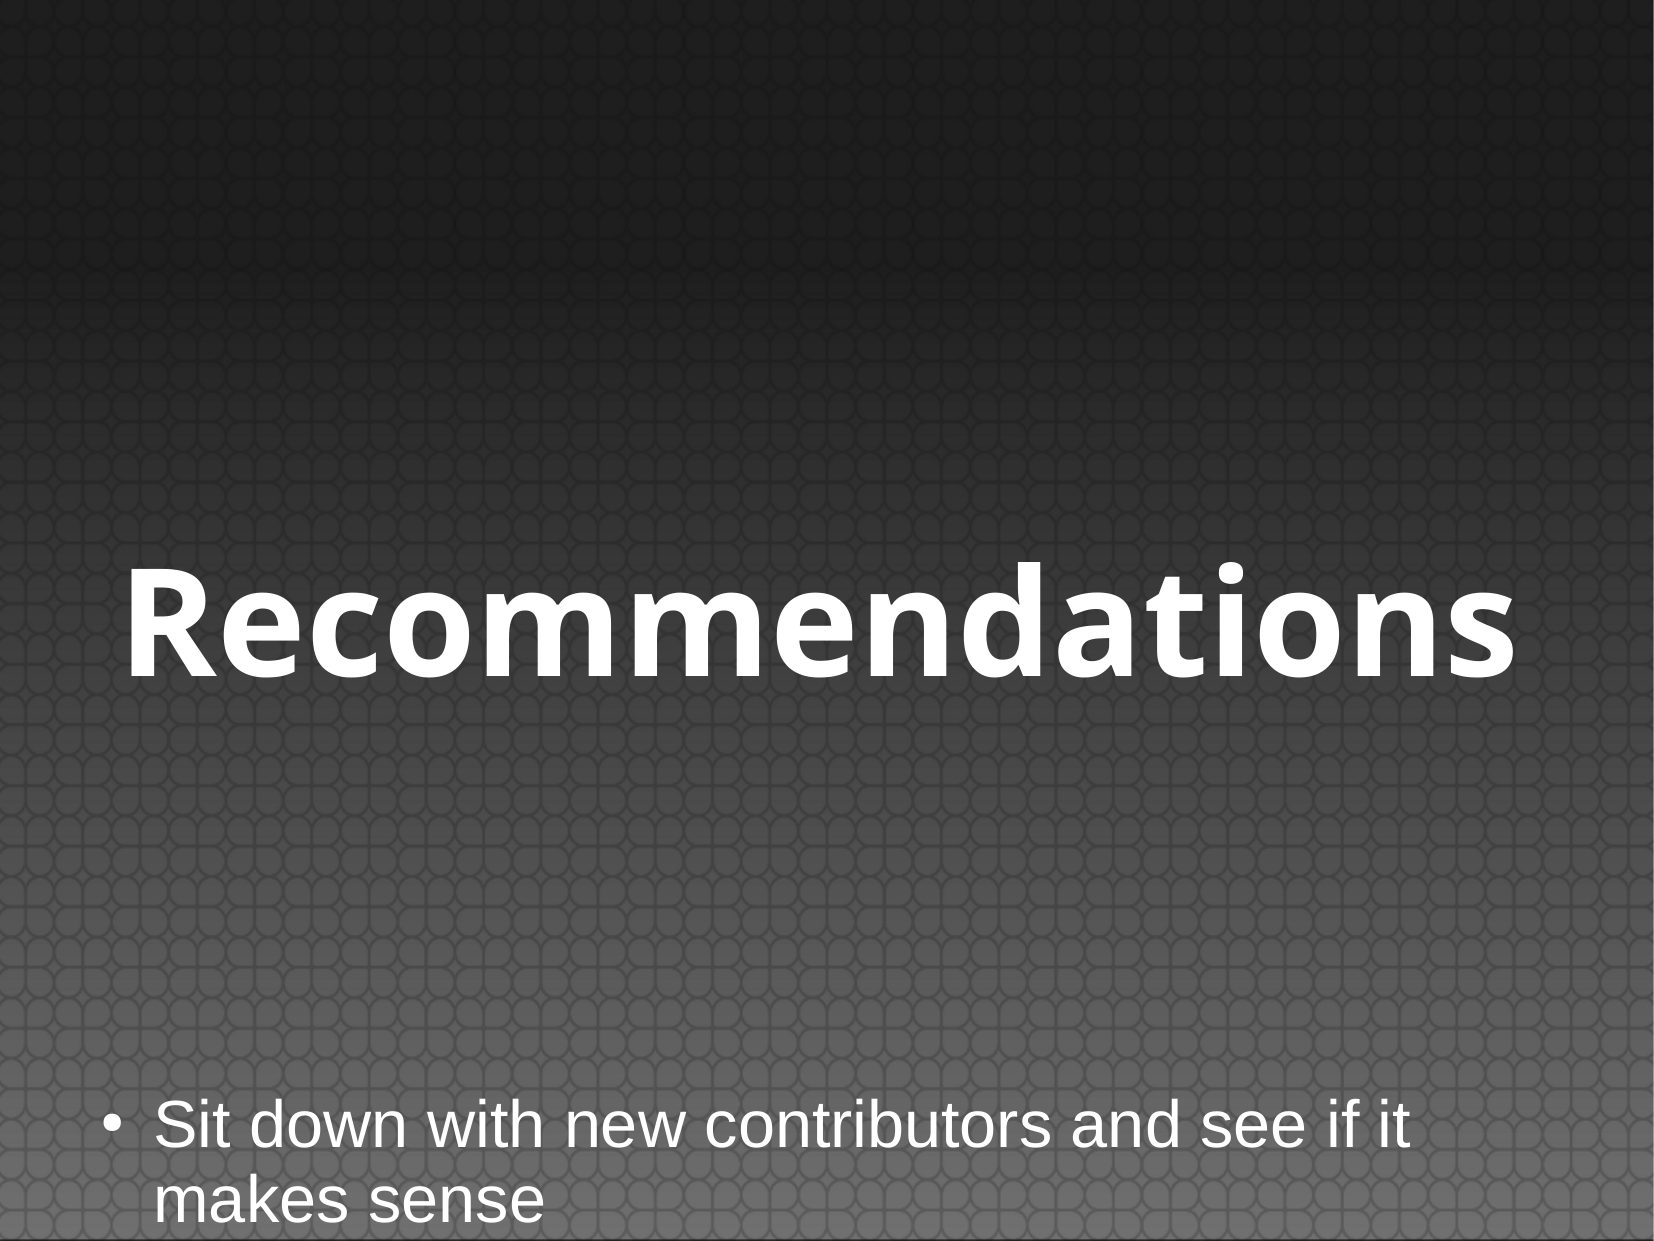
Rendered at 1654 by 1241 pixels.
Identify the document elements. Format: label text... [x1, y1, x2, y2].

list Sit down with new contributors and see if it makes sense Label bugs as bitesize Try the OpenHatch site [82, 1087, 1571, 1145]
picture [0, 0, 1654, 1241]
title Recommendations [75, 443, 1564, 794]
